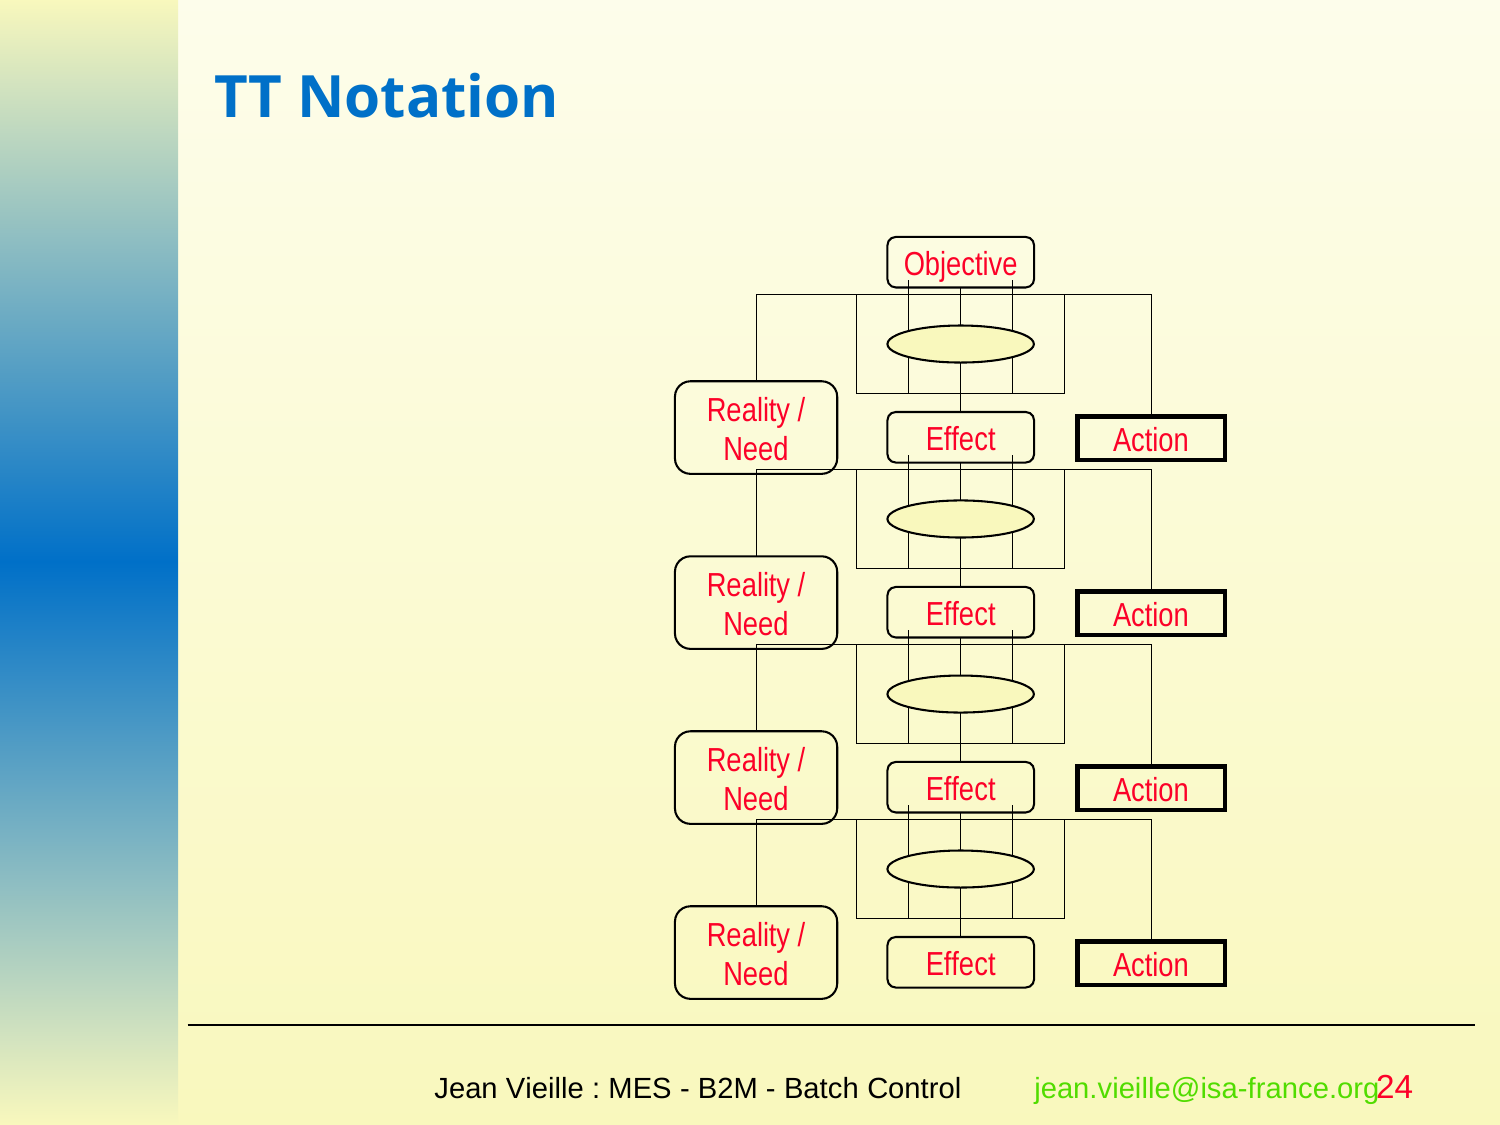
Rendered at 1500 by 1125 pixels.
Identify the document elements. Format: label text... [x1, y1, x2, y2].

title TT Notation [199, 24, 1466, 163]
text_box Reality / Need [674, 556, 838, 649]
text_box Effect [887, 411, 1035, 463]
text_box [887, 850, 1034, 888]
text_box Reality / Need [674, 381, 838, 474]
text_box Action [1077, 591, 1225, 635]
text_box Effect [887, 586, 1035, 638]
text_box Action [1077, 766, 1225, 810]
text_box Objective [887, 236, 1035, 288]
text_box [887, 675, 1034, 713]
text_box [887, 325, 1034, 363]
text_box Action [1077, 941, 1225, 985]
text_box Reality / Need [674, 731, 838, 824]
text_box Effect [887, 936, 1035, 988]
text_box Reality / Need [674, 906, 838, 999]
text_box Action [1077, 416, 1225, 460]
text_box Effect [887, 761, 1035, 813]
text_box [887, 500, 1034, 538]
